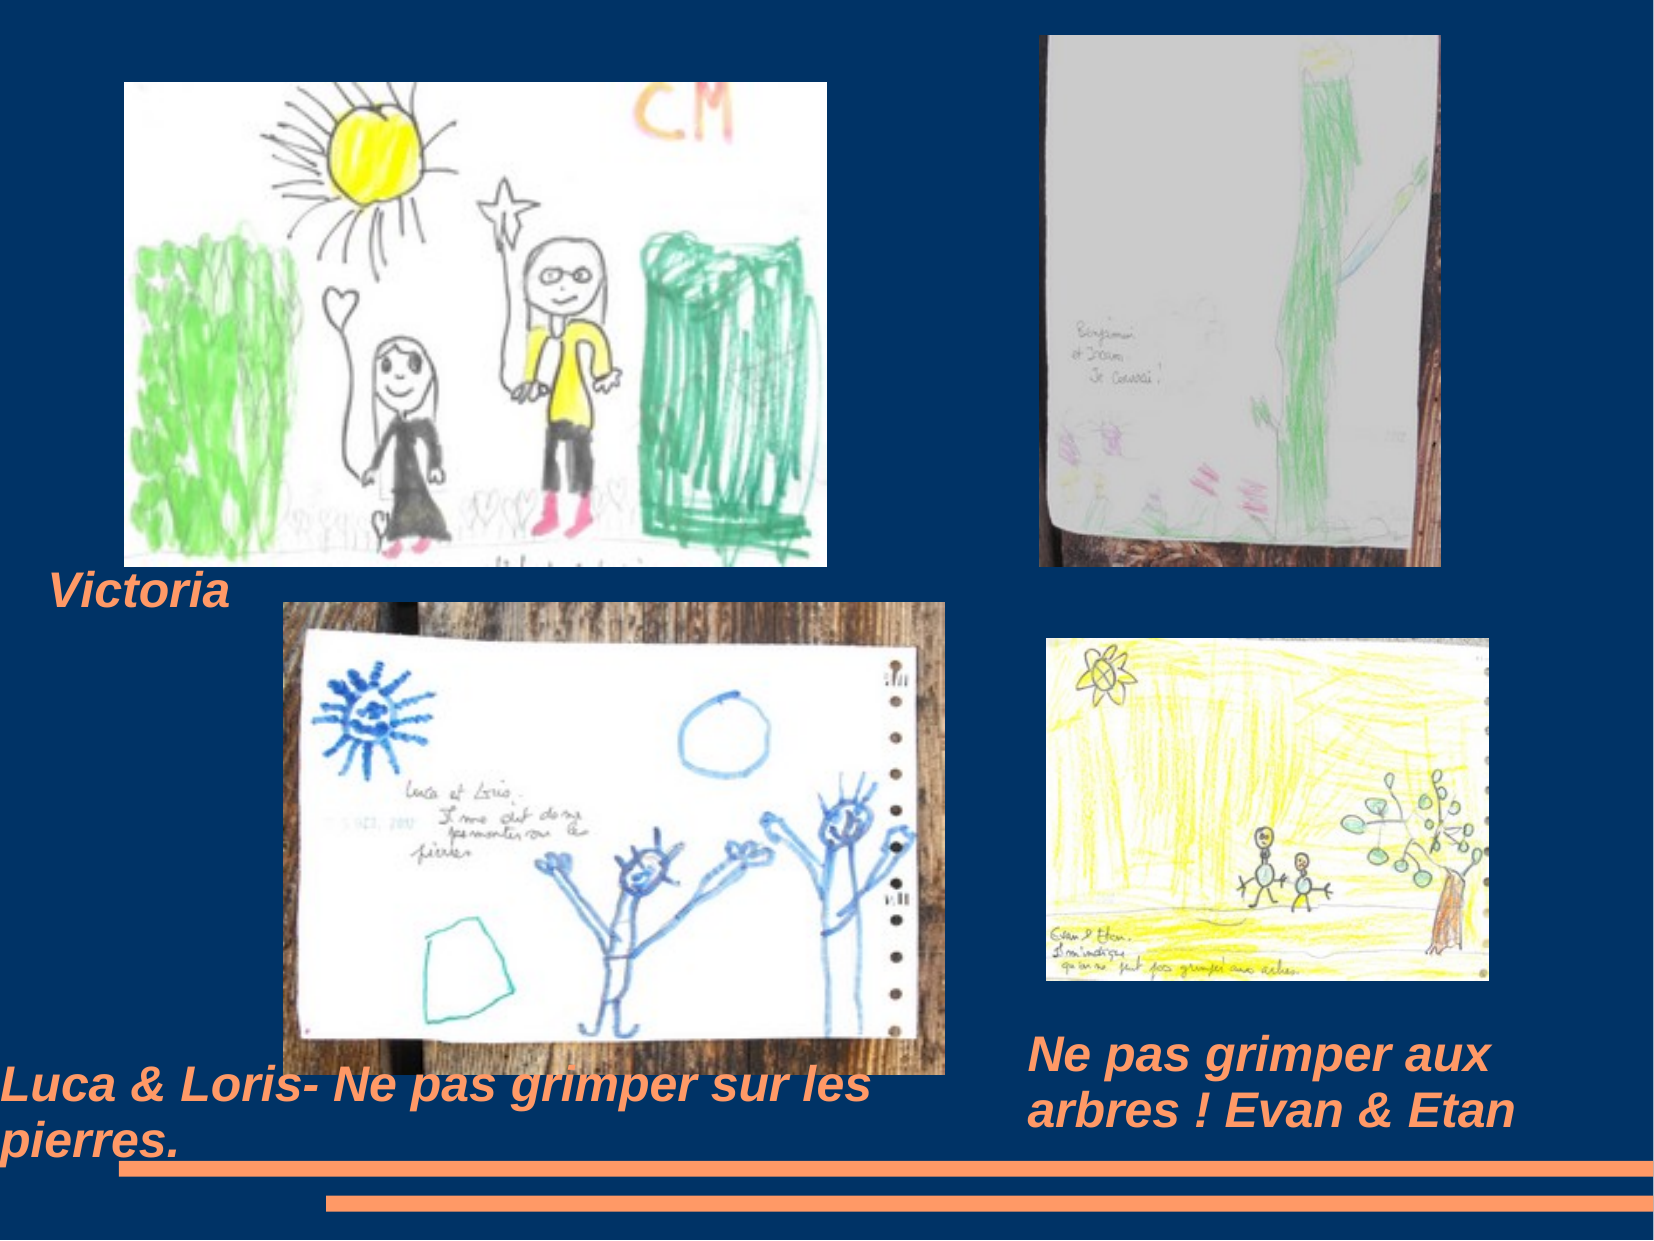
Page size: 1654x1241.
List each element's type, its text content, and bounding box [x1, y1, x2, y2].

picture [283, 602, 945, 1075]
title Victoria [47, 562, 260, 620]
picture [124, 82, 827, 567]
title Ne pas grimper aux arbres ! Evan & Etan [1027, 992, 1654, 1173]
picture [1039, 35, 1441, 567]
title Luca & Loris- Ne pas grimper sur les pierres. [0, 1055, 922, 1170]
picture [1046, 638, 1489, 981]
